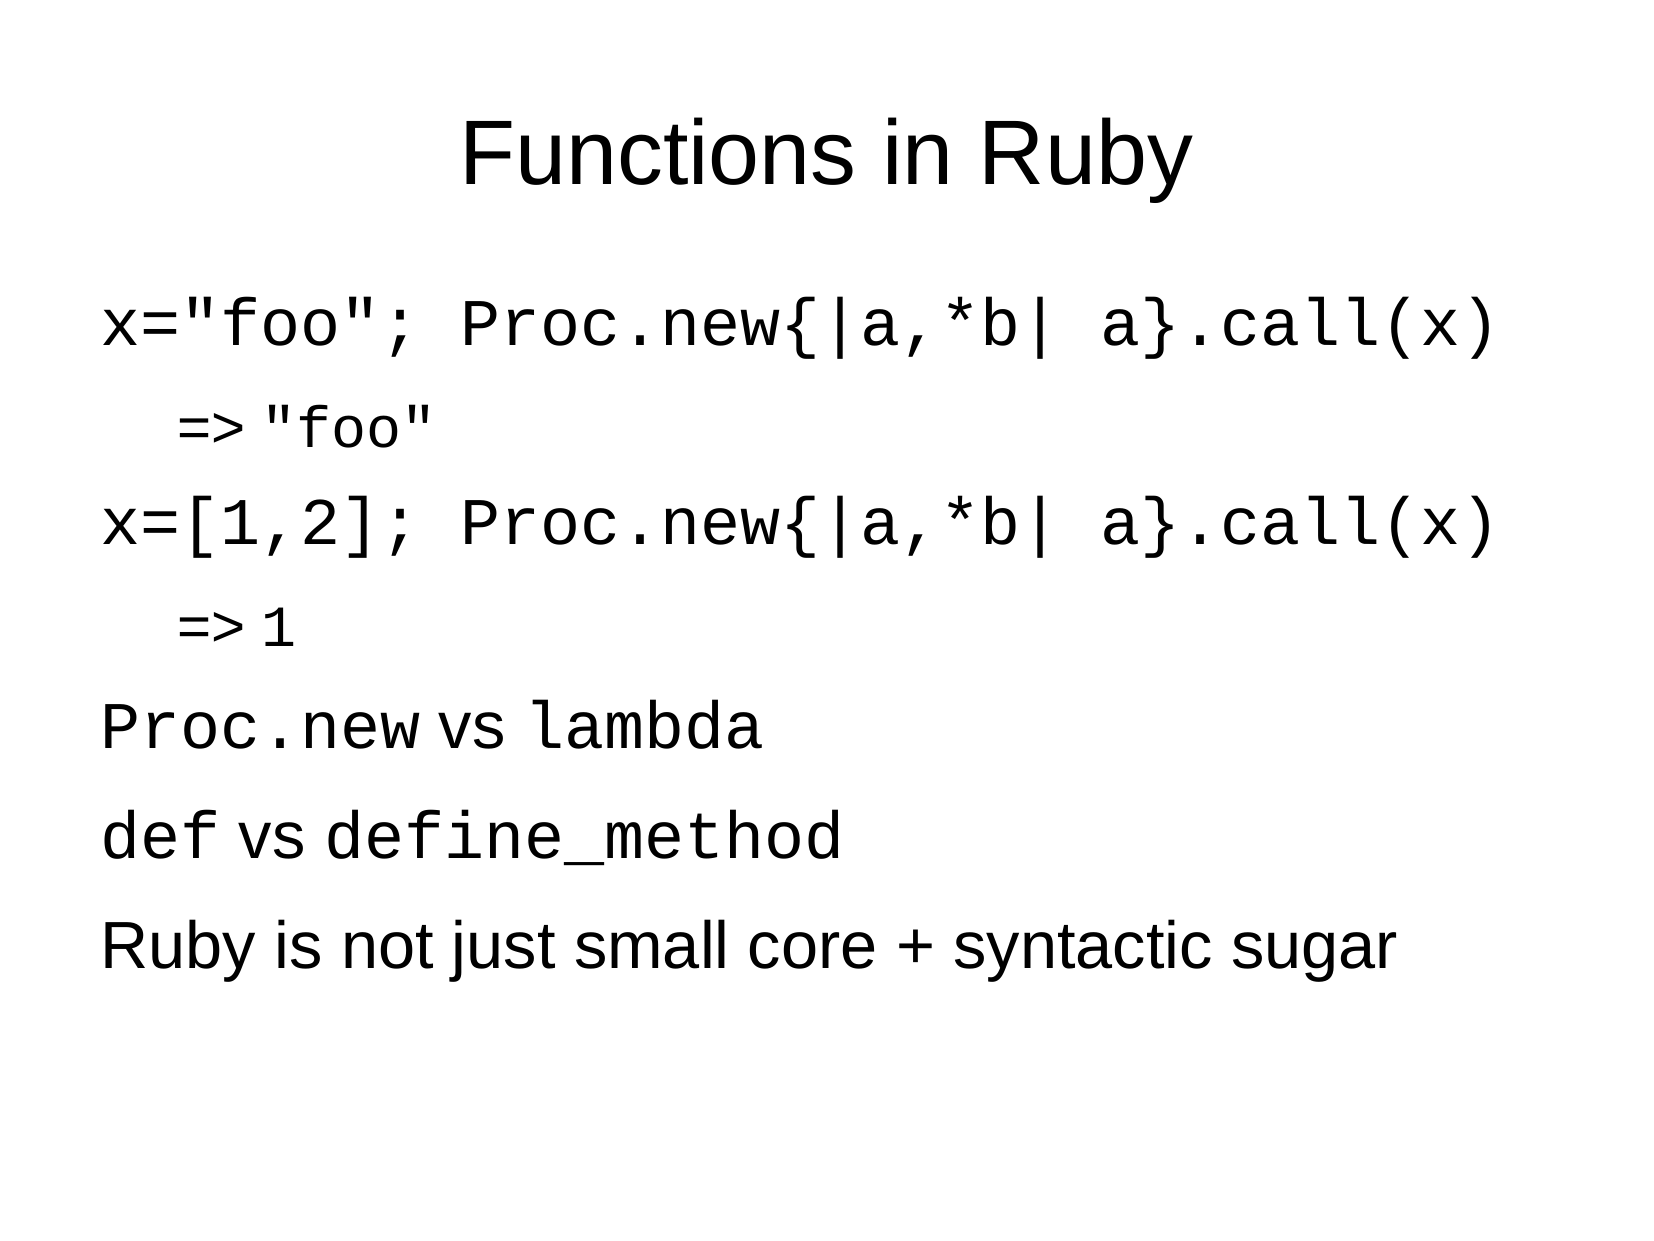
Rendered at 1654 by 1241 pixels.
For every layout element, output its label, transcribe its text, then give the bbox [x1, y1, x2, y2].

list x="foo"; Proc.new{|a,*b| a}.call(x) => "foo" x=[1,2]; Proc.new{|a,*b| a}.call(x) => 1 Proc.new vs lambda def vs define_method Ruby is not just small core + syntactic sugar [82, 290, 1571, 1094]
title Functions in Ruby [82, 56, 1571, 250]
